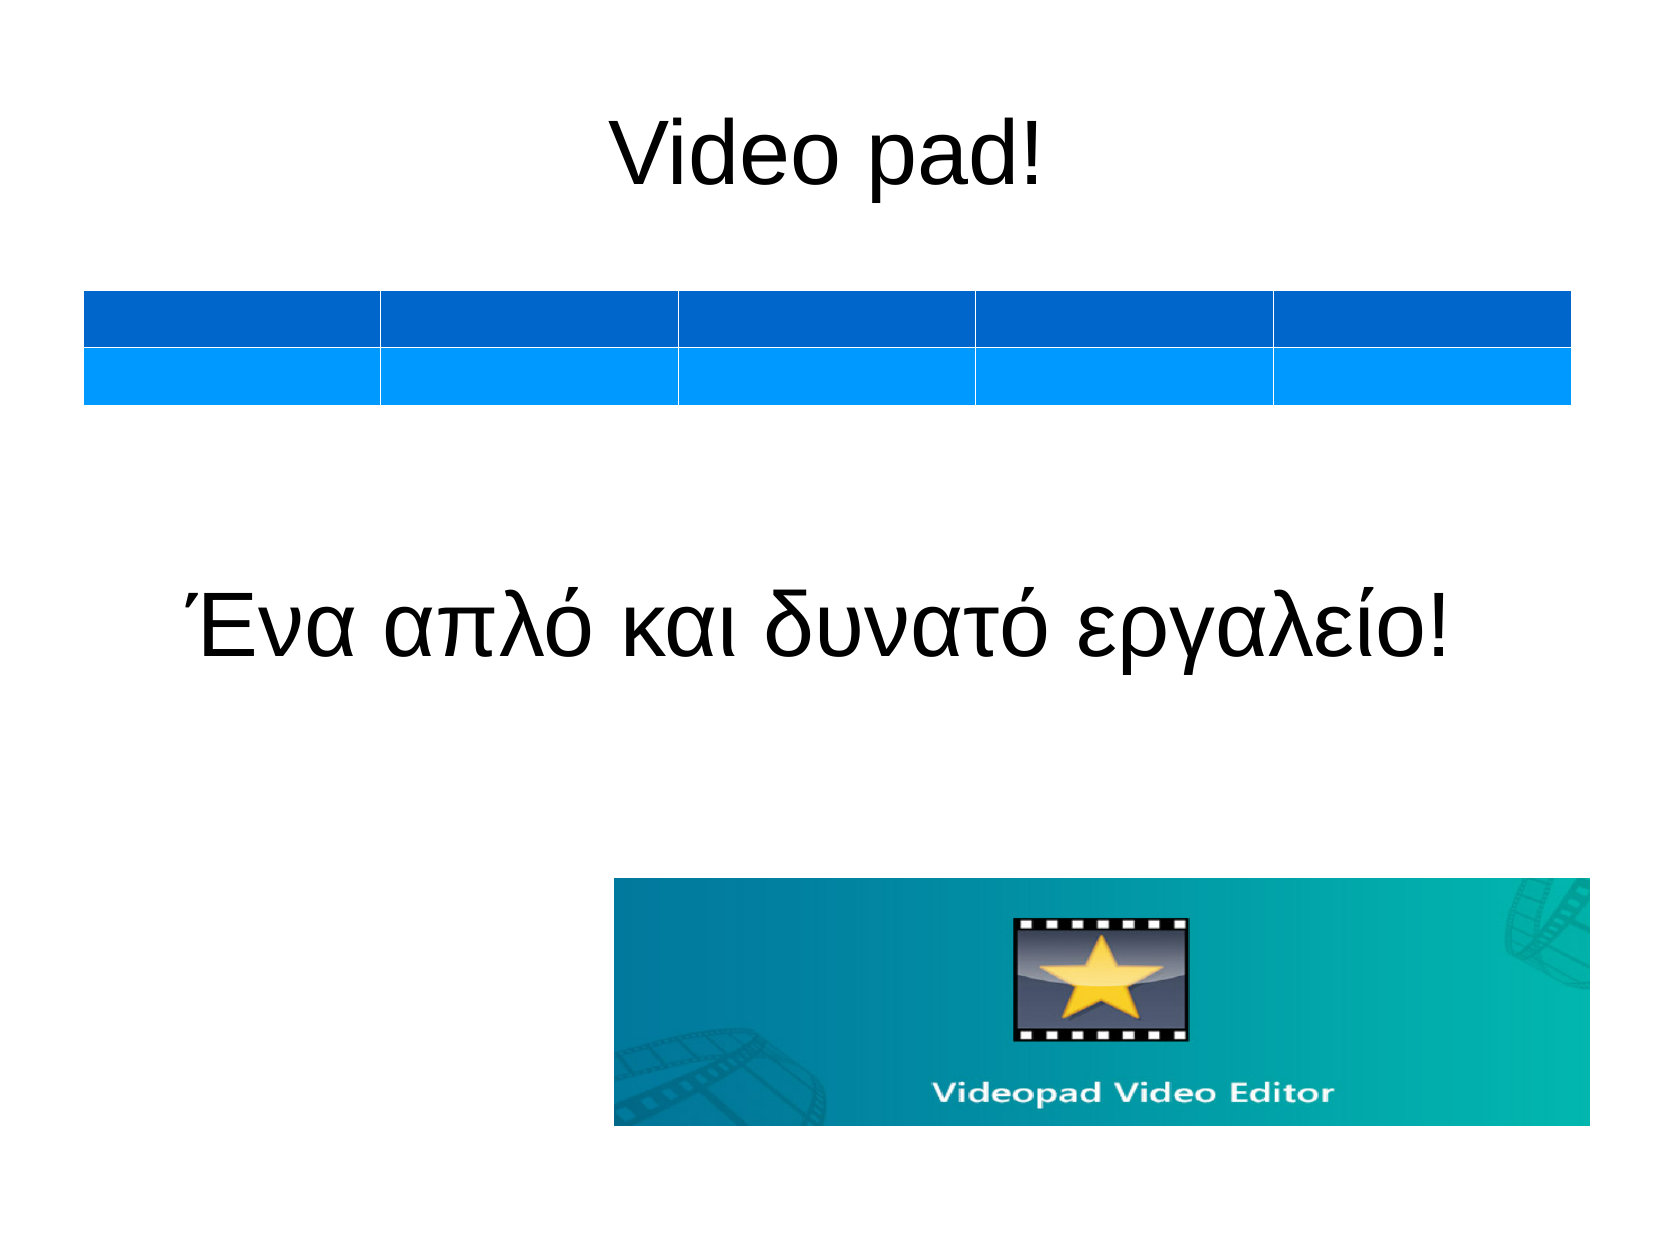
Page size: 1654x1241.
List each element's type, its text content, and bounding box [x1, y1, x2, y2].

title Video pad! [82, 49, 1571, 257]
table_cell [84, 348, 380, 405]
table_header [976, 291, 1273, 347]
table_header [679, 291, 975, 347]
table_cell [1274, 348, 1571, 405]
picture [566, 873, 1630, 1146]
table_header [381, 291, 678, 347]
text_box Ένα απλό και δυνατό εργαλείο! [161, 573, 1504, 677]
table_header [84, 291, 380, 347]
table_cell [679, 348, 975, 405]
table_cell [381, 348, 678, 405]
table_header [1274, 291, 1571, 347]
table_cell [976, 348, 1273, 405]
